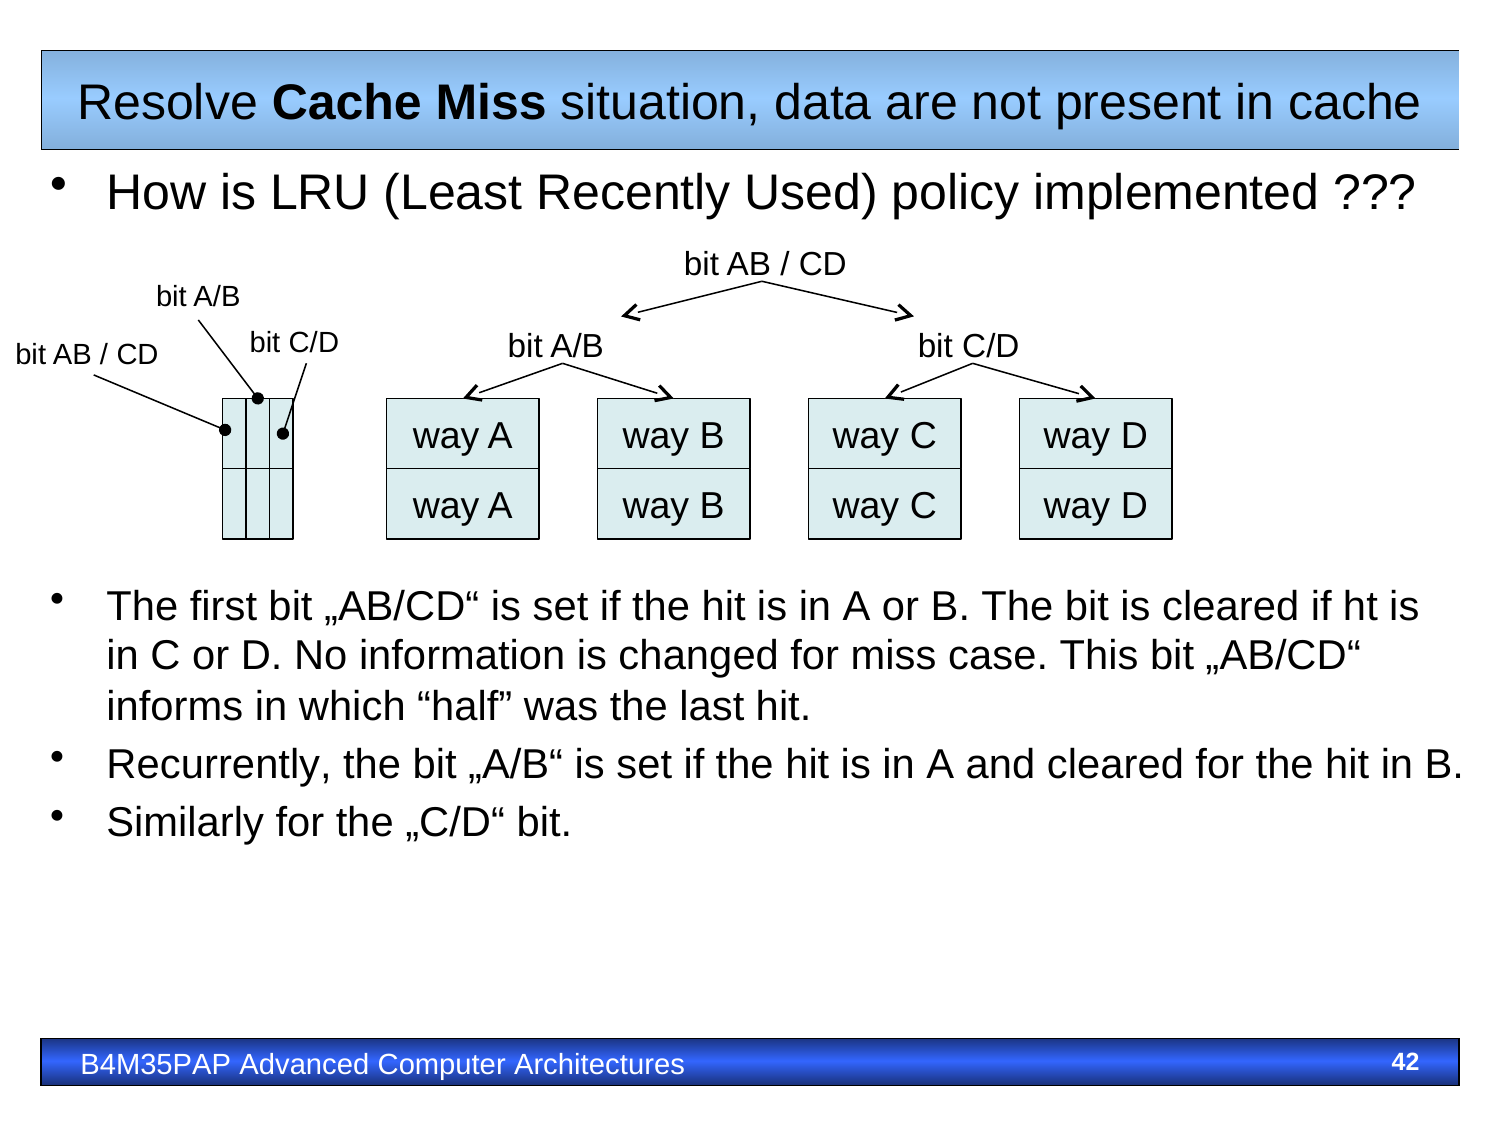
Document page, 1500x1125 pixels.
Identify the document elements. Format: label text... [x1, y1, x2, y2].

text_box [799, 290, 913, 316]
text_box bit A/B [141, 269, 256, 320]
text_box bit AB / CD [669, 234, 871, 290]
text_box [462, 372, 539, 399]
text_box way B [597, 468, 750, 539]
text_box way D [1019, 398, 1172, 468]
text_box way C [808, 398, 961, 468]
text_box [1003, 372, 1096, 399]
text_box [222, 398, 293, 539]
text_box bit AB / CD [0, 328, 182, 378]
text_box way A [386, 468, 539, 539]
text_box bit C/D [903, 316, 1035, 372]
text_box [621, 290, 728, 317]
text_box way A [386, 398, 539, 468]
list How is LRU (Least Recently Used) policy implemented ??? The first bit „AB/CD“ is set if the hit is in A or B. The bit is cleared if ht is in C or D. No information is changed for miss case. This bit „AB/CD“ informs in which “half” was the last hit. Recurrently, the bit „A/B“ is set if the hit is in A and cleared for the hit in B. Similarly for the „C/D“ bit. [35, 152, 1500, 1000]
text_box bit C/D [234, 316, 355, 367]
text_box way C [808, 468, 961, 539]
title Resolve Cache Miss situation, data are not present in cache [41, 50, 1459, 150]
text_box bit A/B [492, 316, 619, 372]
text_box way D [1019, 468, 1172, 539]
text_box way B [597, 398, 750, 468]
text_box [884, 372, 952, 399]
text_box [590, 372, 674, 399]
